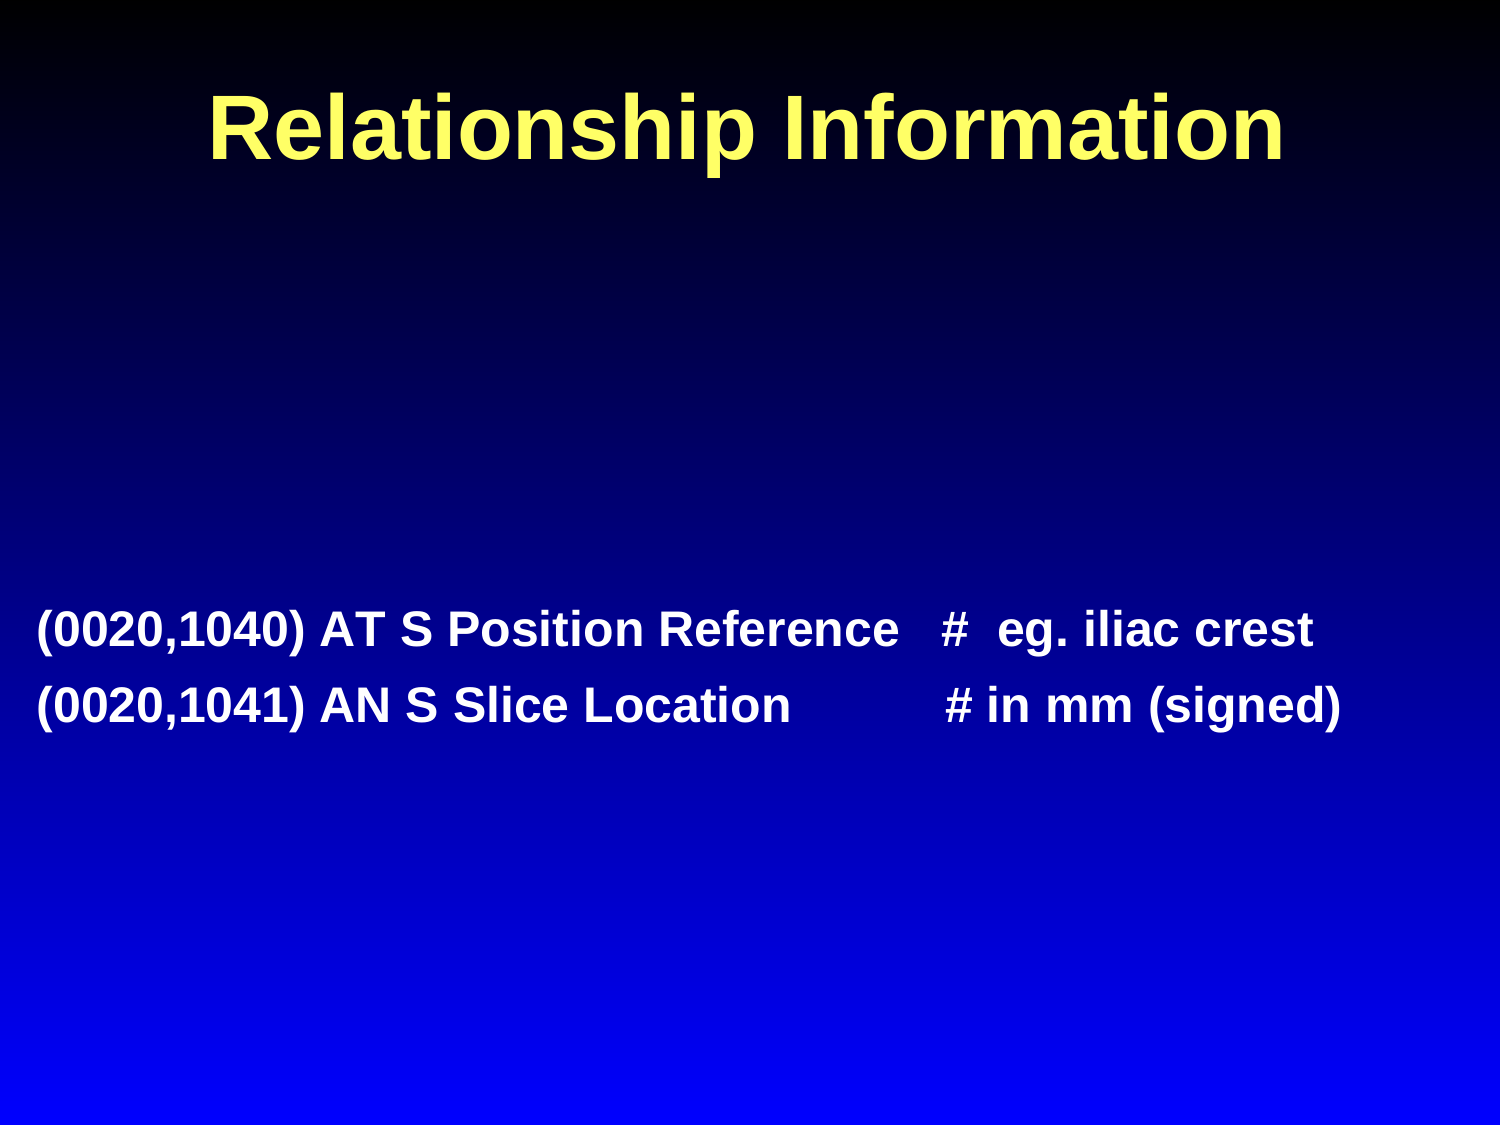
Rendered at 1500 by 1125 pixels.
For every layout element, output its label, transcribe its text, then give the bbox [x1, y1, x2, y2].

subtitle (0020,1040) AT S Position Reference # eg. iliac crest (0020,1041) AN S Slice Location # in mm (signed) [36, 312, 1458, 1022]
title Relationship Information [109, 14, 1385, 242]
